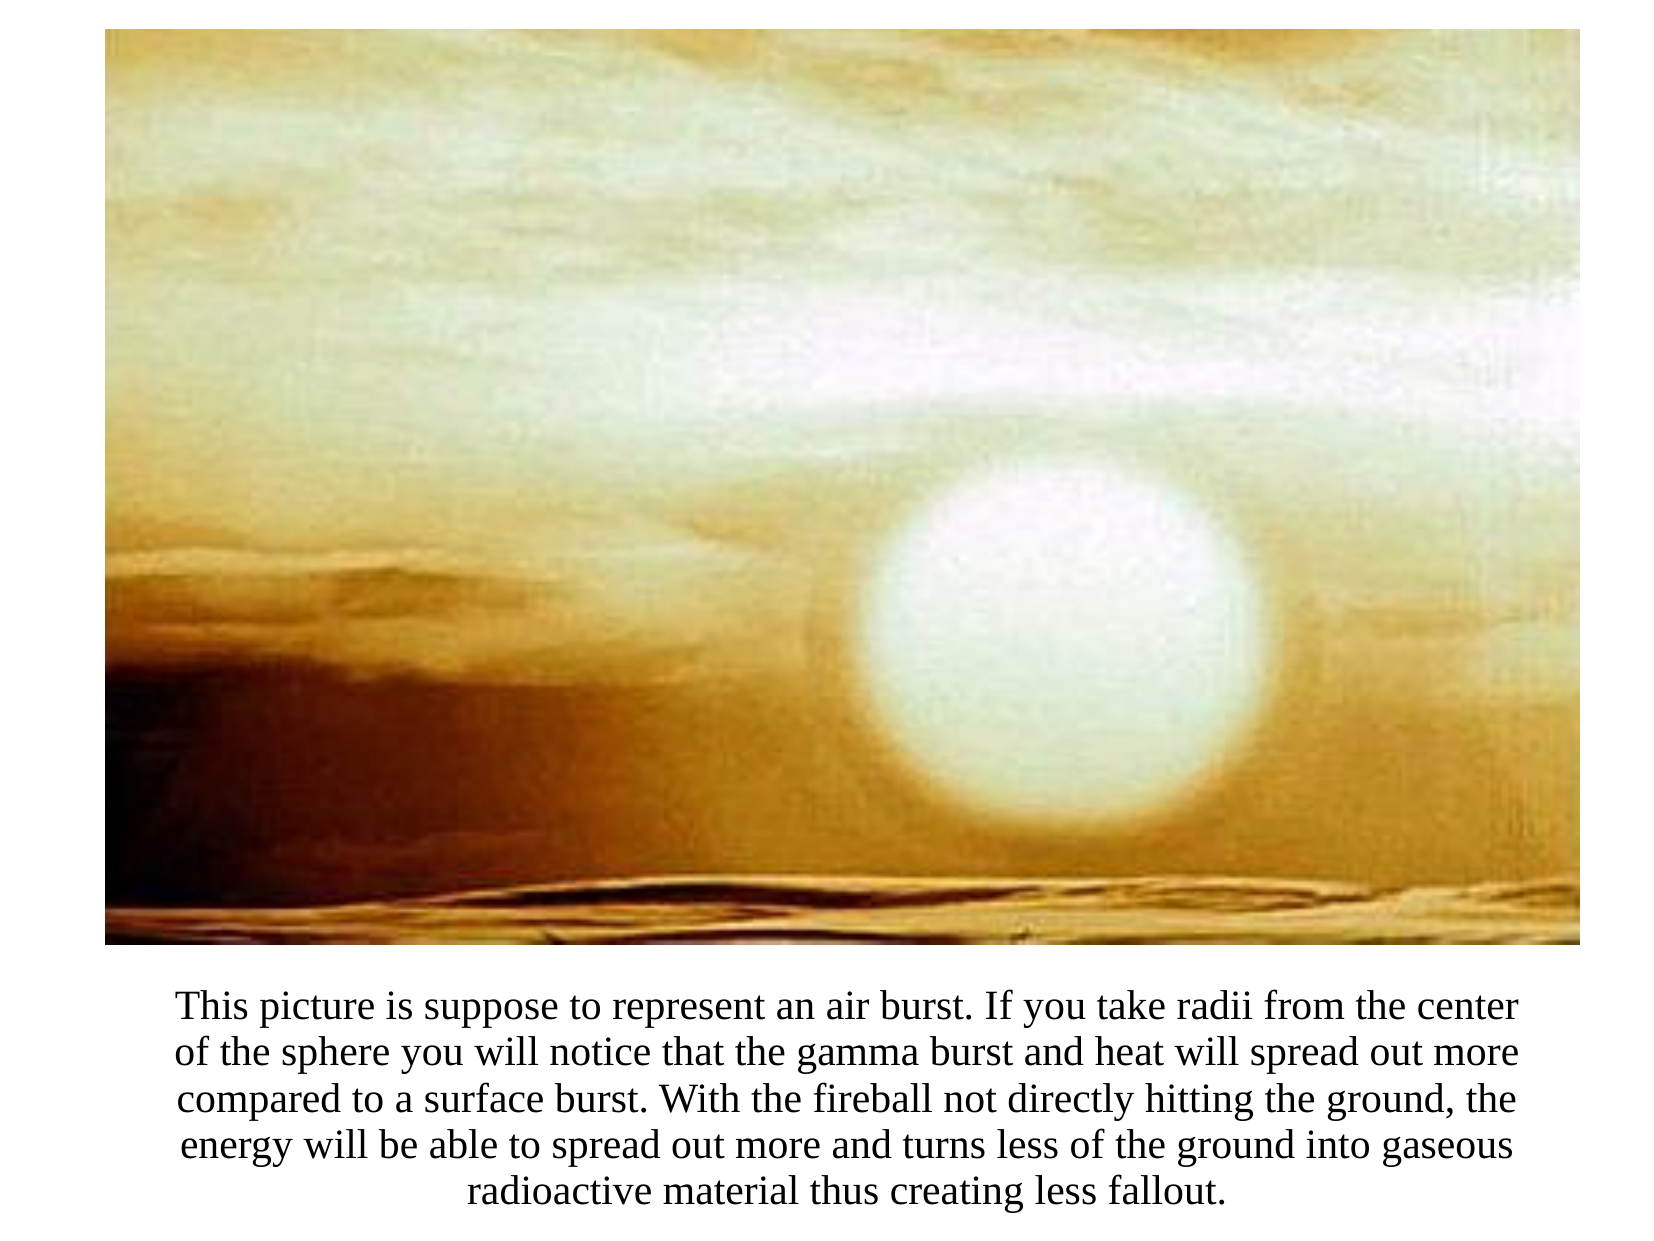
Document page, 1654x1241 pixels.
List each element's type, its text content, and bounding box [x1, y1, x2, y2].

text_box This picture is suppose to represent an air burst. If you take radii from the center of the sphere you will notice that the gamma burst and heat will spread out more compared to a surface burst. With the fireball not directly hitting the ground, the energy will be able to spread out more and turns less of the ground into gaseous radioactive material thus creating less fallout. [150, 975, 1546, 1231]
picture [105, 29, 1580, 946]
